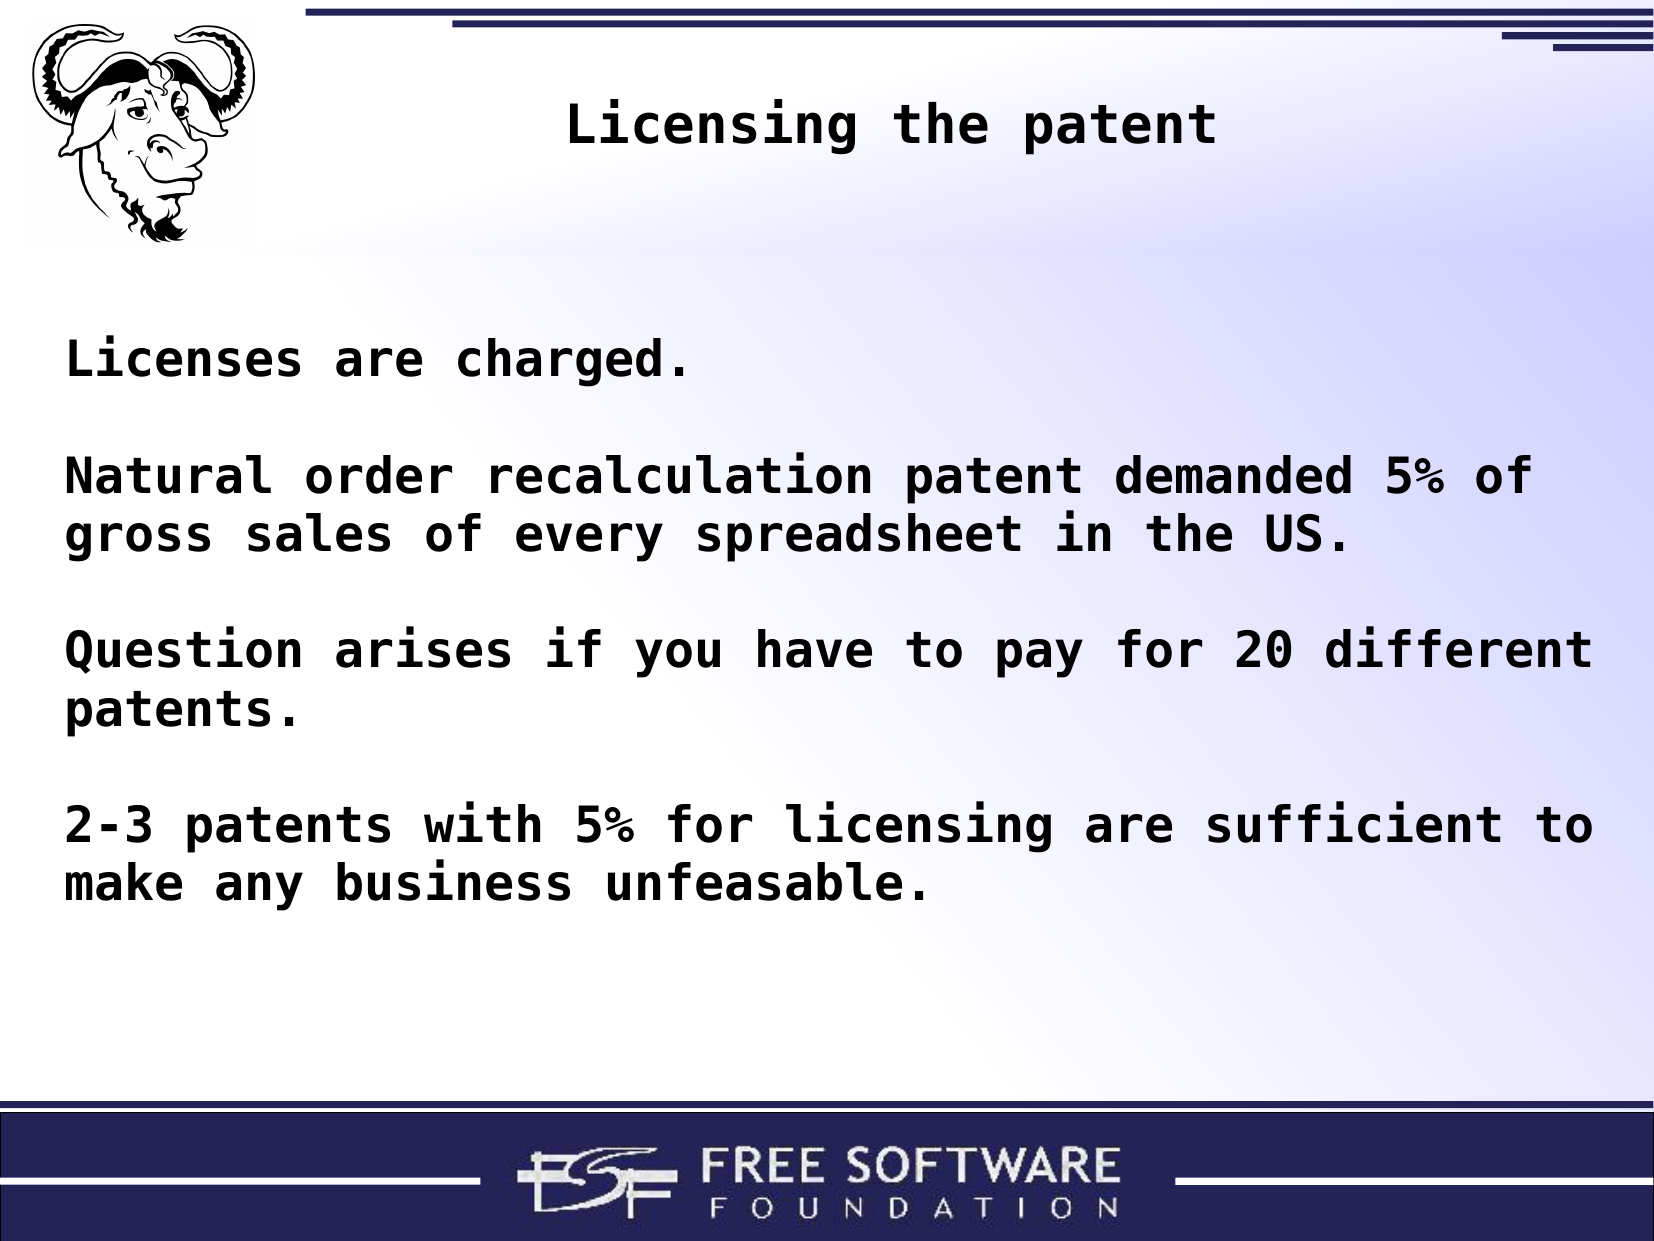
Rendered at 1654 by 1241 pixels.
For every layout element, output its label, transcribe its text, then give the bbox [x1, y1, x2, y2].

picture [494, 1119, 1156, 1241]
text_box Licenses are charged. Natural order recalculation patent demanded 5% of gross sales of every spreadsheet in the US. Question arises if you have to pay for 20 different patents. 2-3 patents with 5% for licensing are sufficient to make any business unfeasable. [64, 330, 1611, 963]
text_box Licensing the patent [317, 93, 1468, 157]
picture [29, 18, 258, 248]
text_box [0, 0, 1654, 1241]
